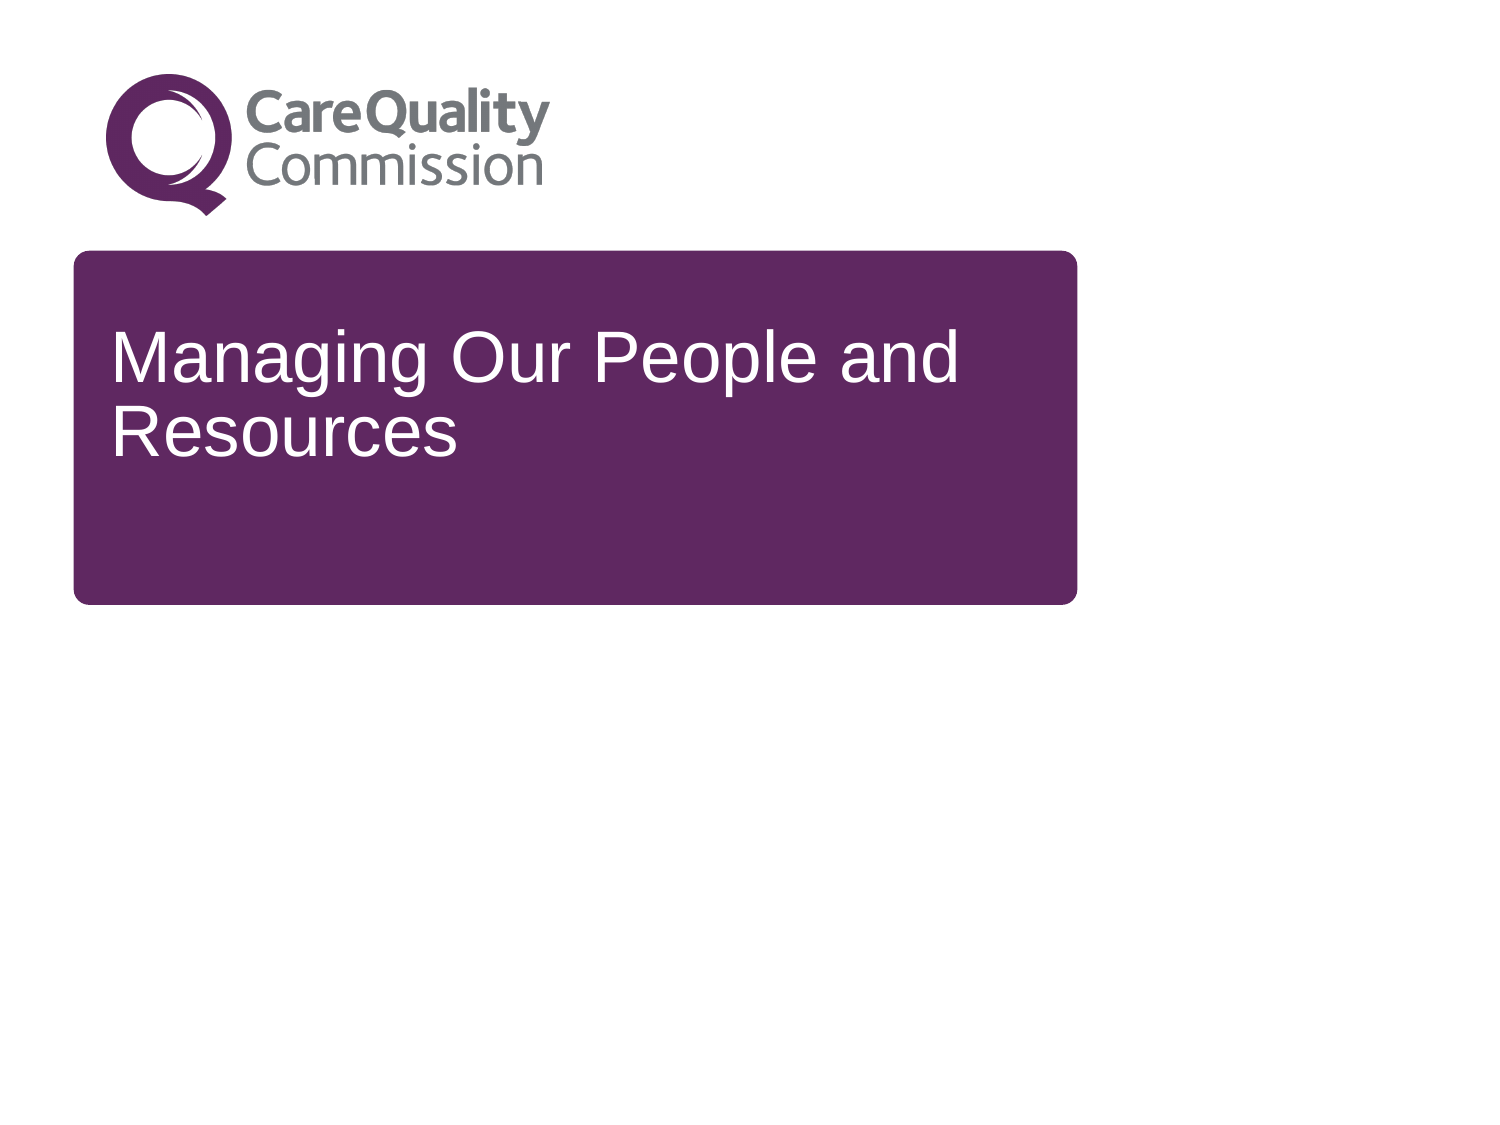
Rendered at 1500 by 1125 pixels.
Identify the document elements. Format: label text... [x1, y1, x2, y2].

title Managing Our People and Resources [110, 323, 1049, 486]
